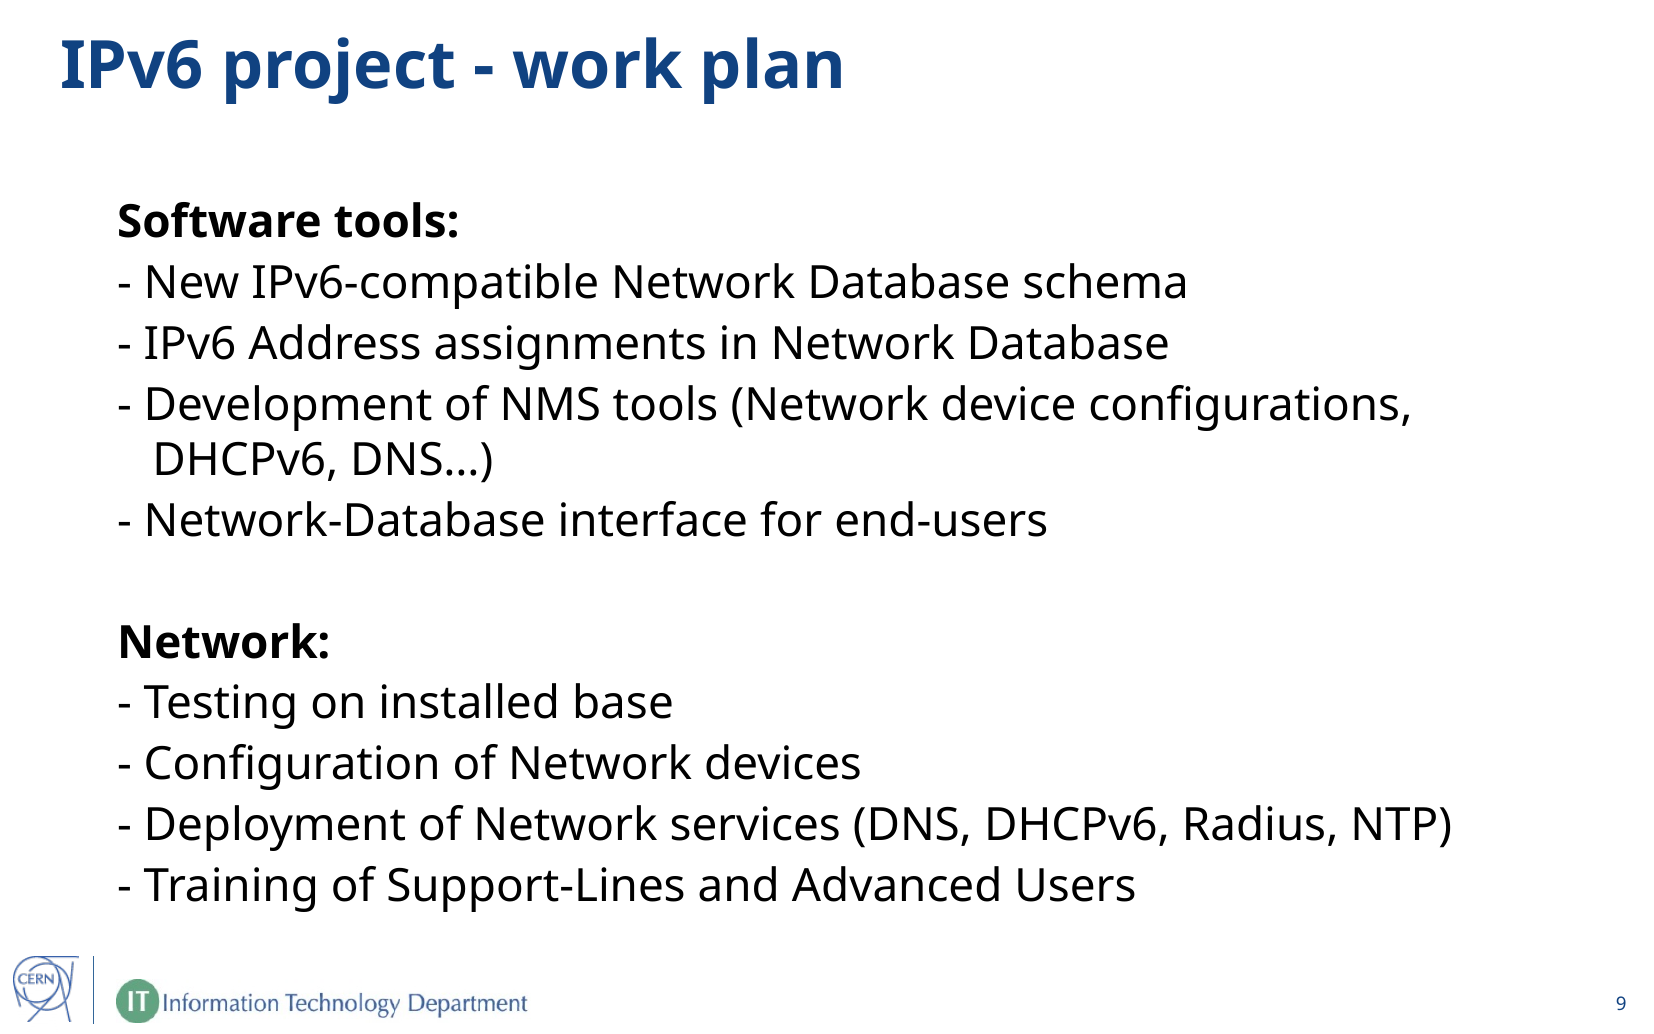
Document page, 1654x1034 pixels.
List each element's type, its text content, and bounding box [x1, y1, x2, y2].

title IPv6 project - work plan [60, 0, 1528, 138]
picture [13, 956, 79, 1032]
picture [116, 979, 788, 1023]
text_box Software tools: - New IPv6-compatible Network Database schema - IPv6 Address assignments in Network Database - Development of NMS tools (Network device configurations, DHCPv6, DNS…) - Network-Database interface for end-users Network: - Testing on installed base - Configuration of Network devices - Deployment of Network services (DNS, DHCPv6, Radius, NTP) - Training of Support-Lines and Advanced Users [102, 123, 1602, 860]
